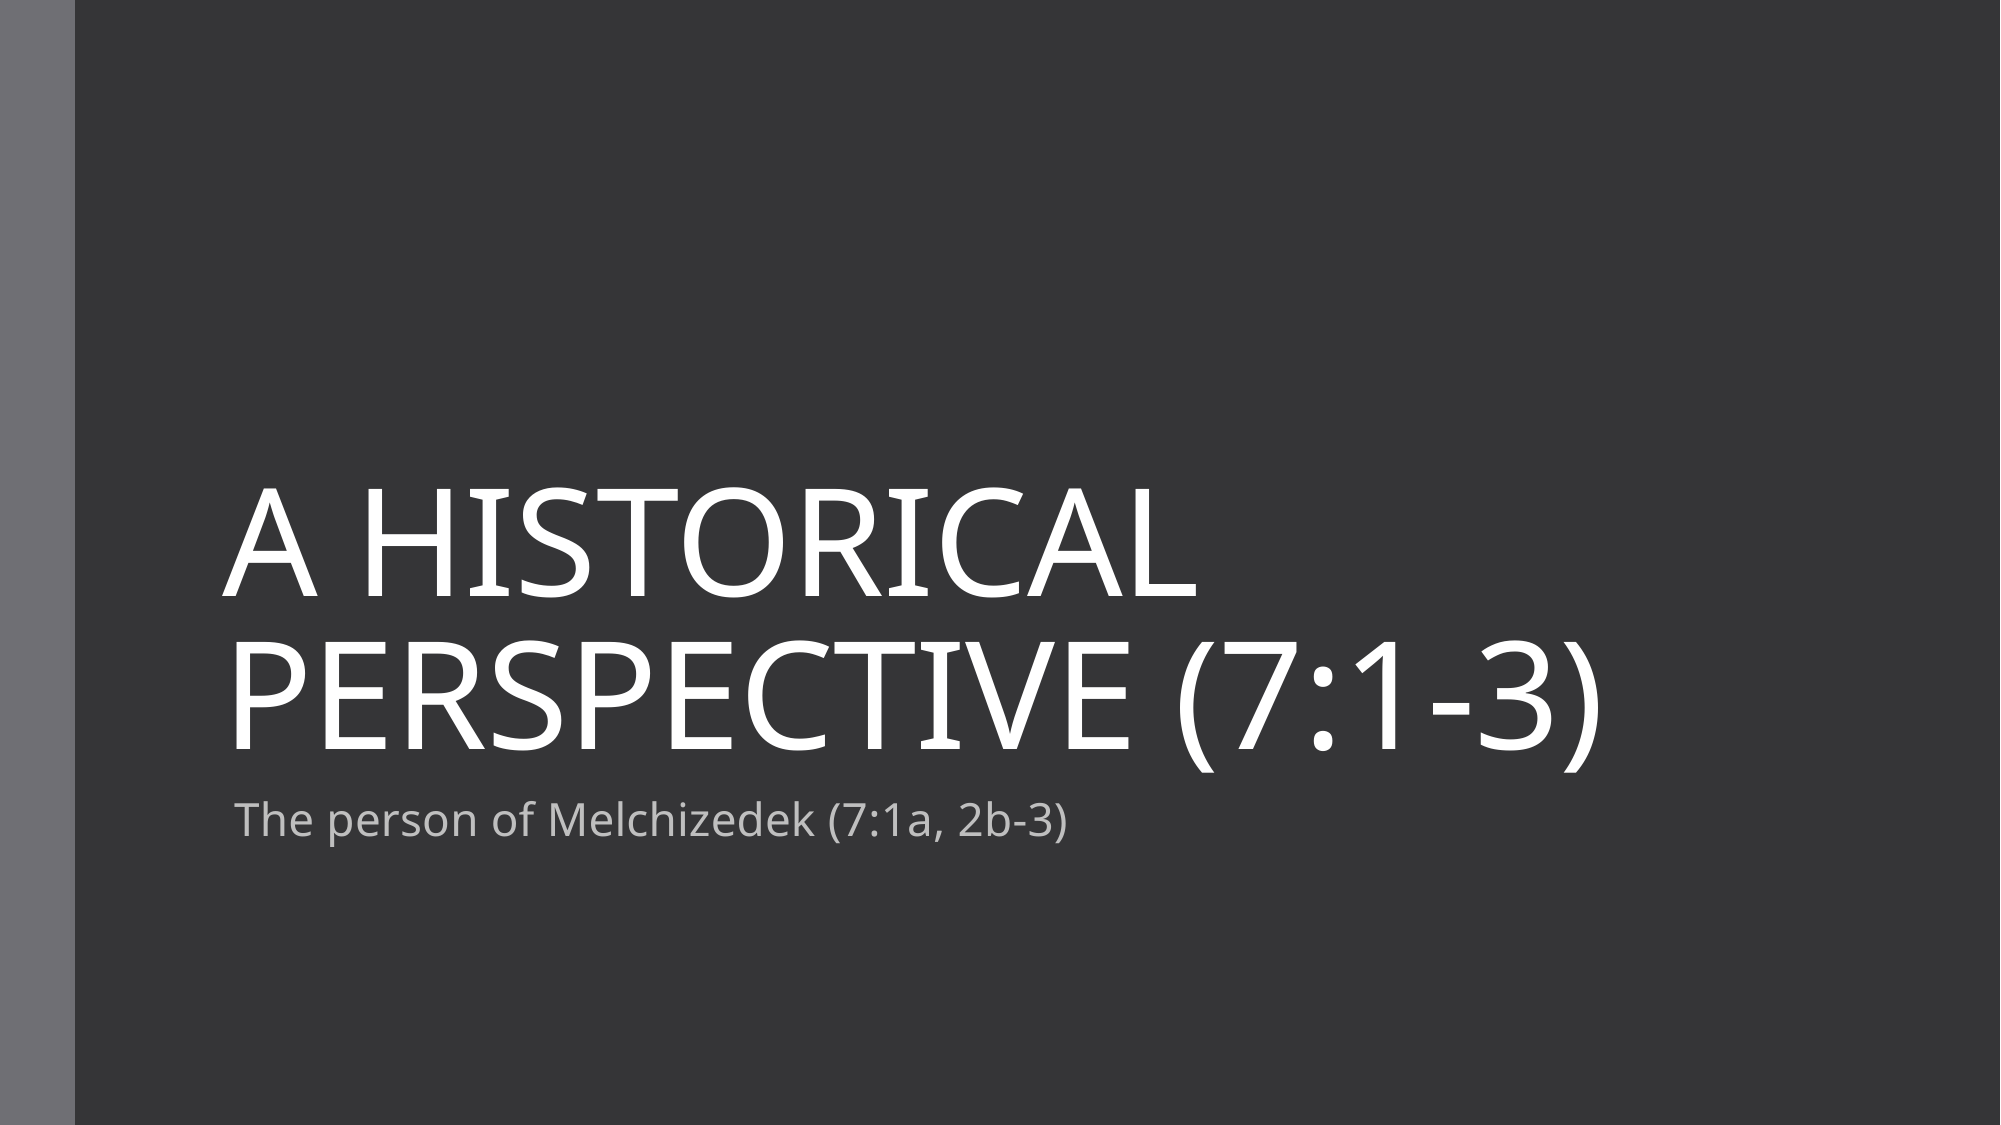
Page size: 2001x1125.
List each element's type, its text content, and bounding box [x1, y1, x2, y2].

subtitle The person of Melchizedek (7:1a, 2b-3) [206, 787, 1752, 1066]
title A HISTORICAL PERSPECTIVE (7:1-3) [206, 124, 1752, 787]
